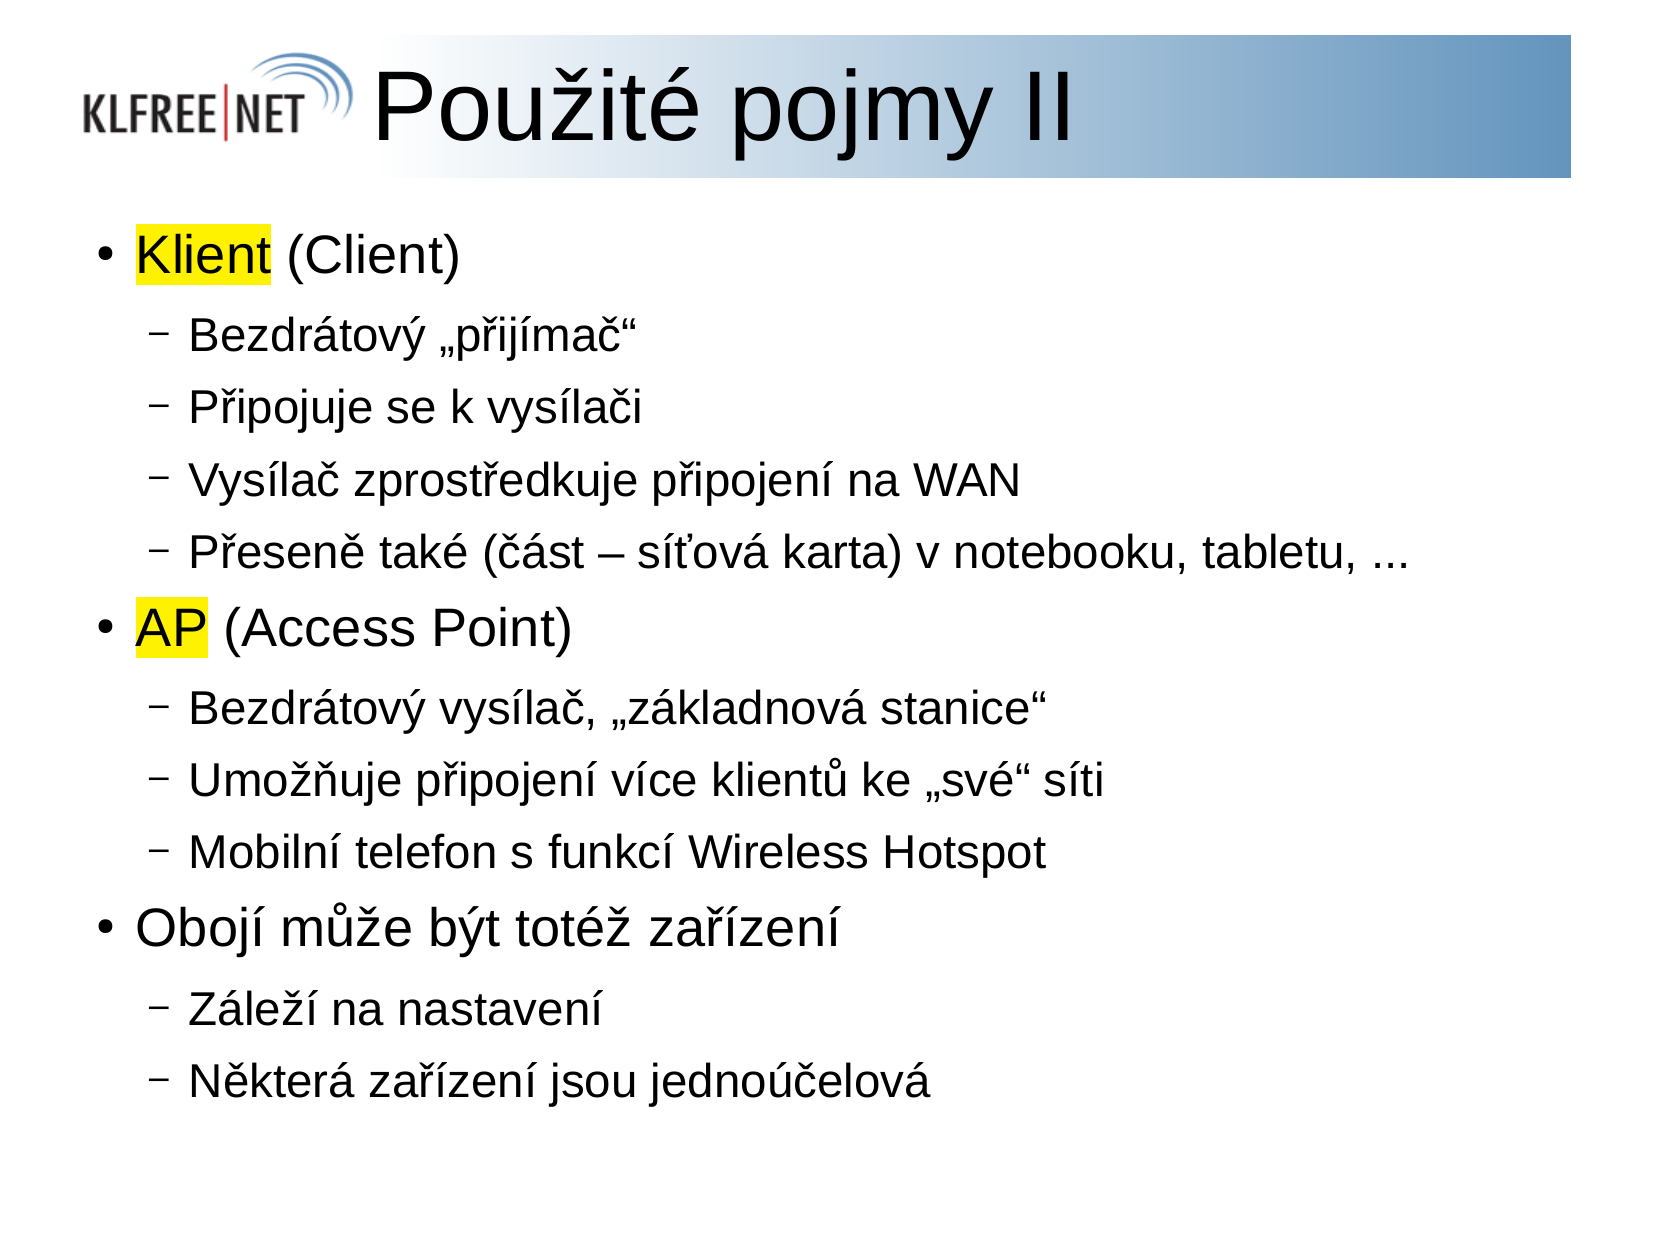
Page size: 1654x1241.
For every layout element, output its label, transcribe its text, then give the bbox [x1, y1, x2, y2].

title Použité pojmy II [371, 47, 1560, 166]
picture [59, 11, 372, 201]
list Klient (Client) Bezdrátový „přijímač“ Připojuje se k vysílači Vysílač zprostředkuje připojení na WAN Přeseně také (část – síťová karta) v notebooku, tabletu, ... AP (Access Point) Bezdrátový vysílač, „základnová stanice“ Umožňuje připojení více klientů ke „své“ síti Mobilní telefon s funkcí Wireless Hotspot Obojí může být totéž zařízení Záleží na nastavení Některá zařízení jsou jednoúčelová [82, 224, 1571, 1111]
